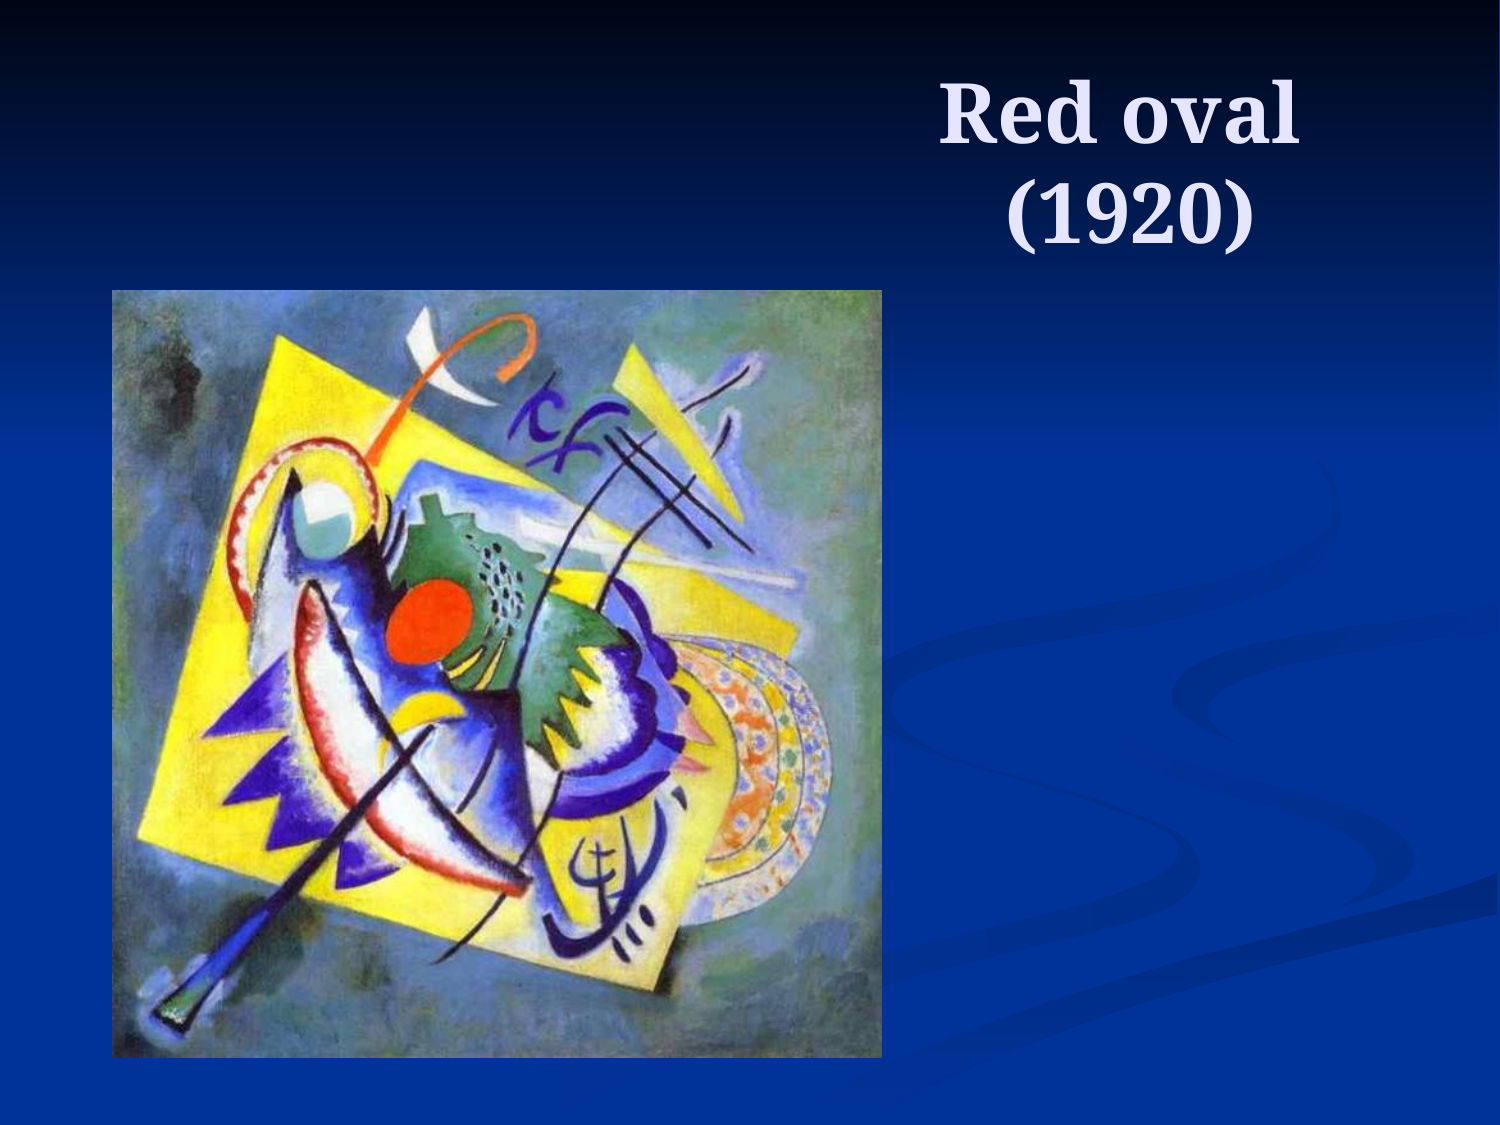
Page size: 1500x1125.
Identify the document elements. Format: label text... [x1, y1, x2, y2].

picture [112, 290, 882, 1058]
title Red oval (1920) [820, 66, 1441, 254]
